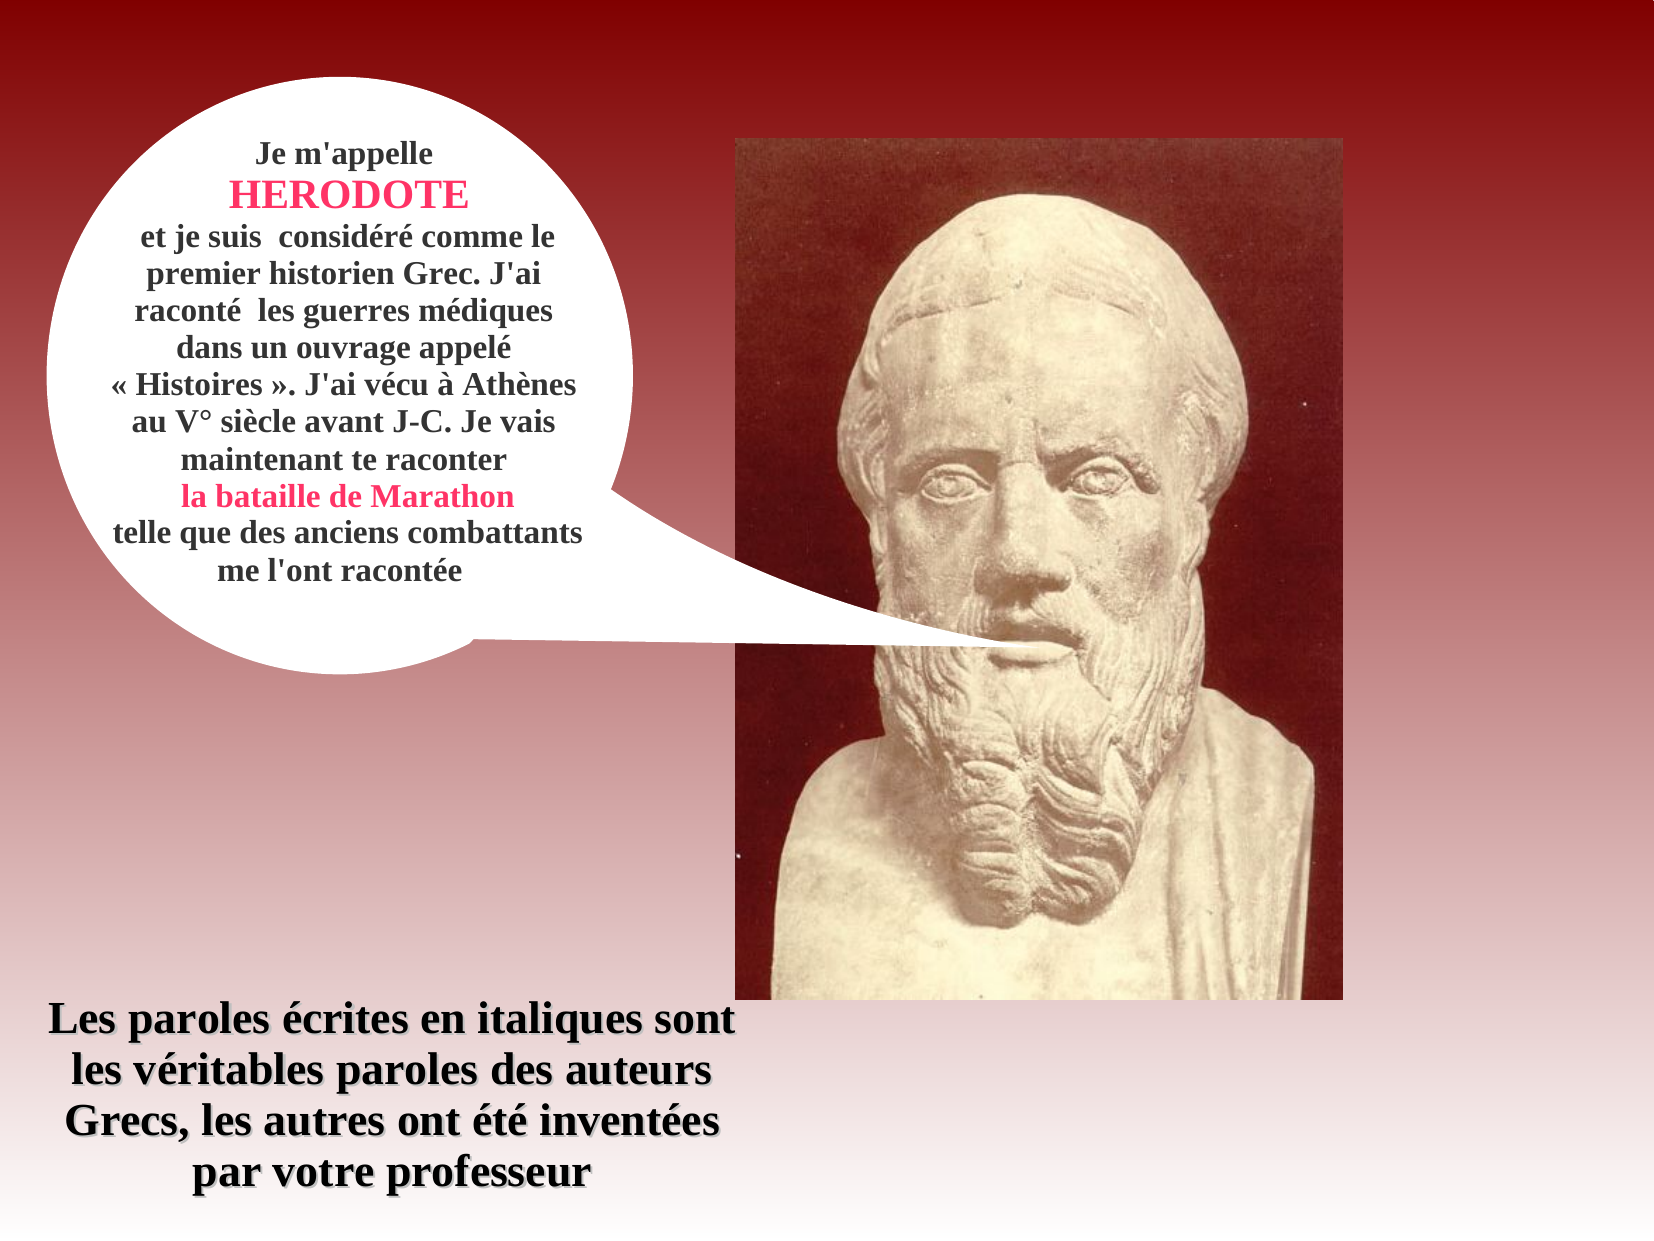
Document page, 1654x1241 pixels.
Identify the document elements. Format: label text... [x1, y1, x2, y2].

picture [735, 138, 1343, 1000]
text_box Je m'appelle HERODOTE et je suis considéré comme le premier historien Grec. J'ai raconté les guerres médiques dans un ouvrage appelé « Histoires ». J'ai vécu à Athènes au V° siècle avant J-C. Je vais maintenant te raconter la bataille de Marathon telle que des anciens combattants me l'ont racontée [98, 134, 590, 598]
text_box Les paroles écrites en italiques sont les véritables paroles des auteurs Grecs, les autres ont été inventées par votre professeur [38, 993, 747, 1201]
text_box [167, 76, 513, 134]
text_box [46, 206, 98, 545]
text_box [144, 219, 1041, 675]
